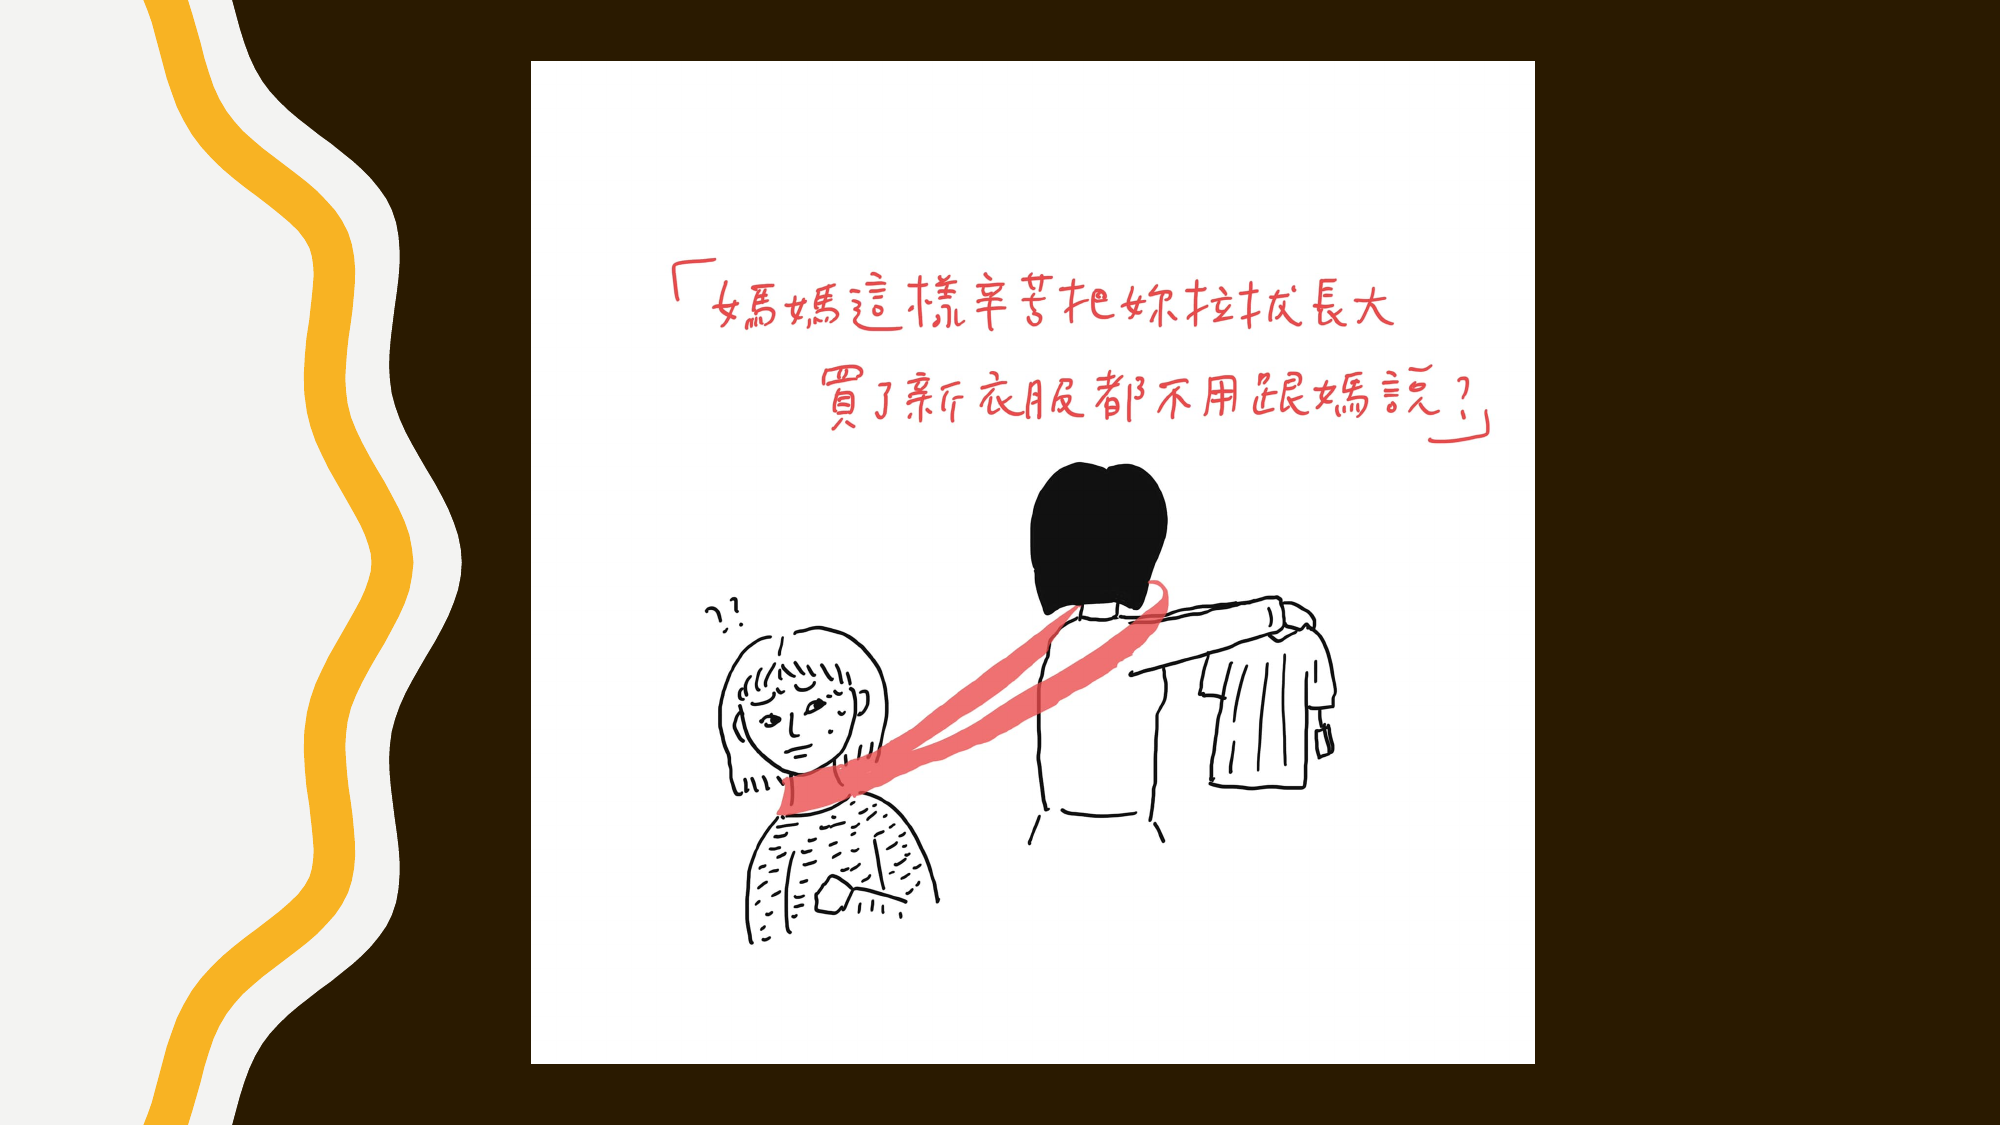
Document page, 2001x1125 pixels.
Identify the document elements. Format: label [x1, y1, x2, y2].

picture [531, 61, 1535, 1064]
